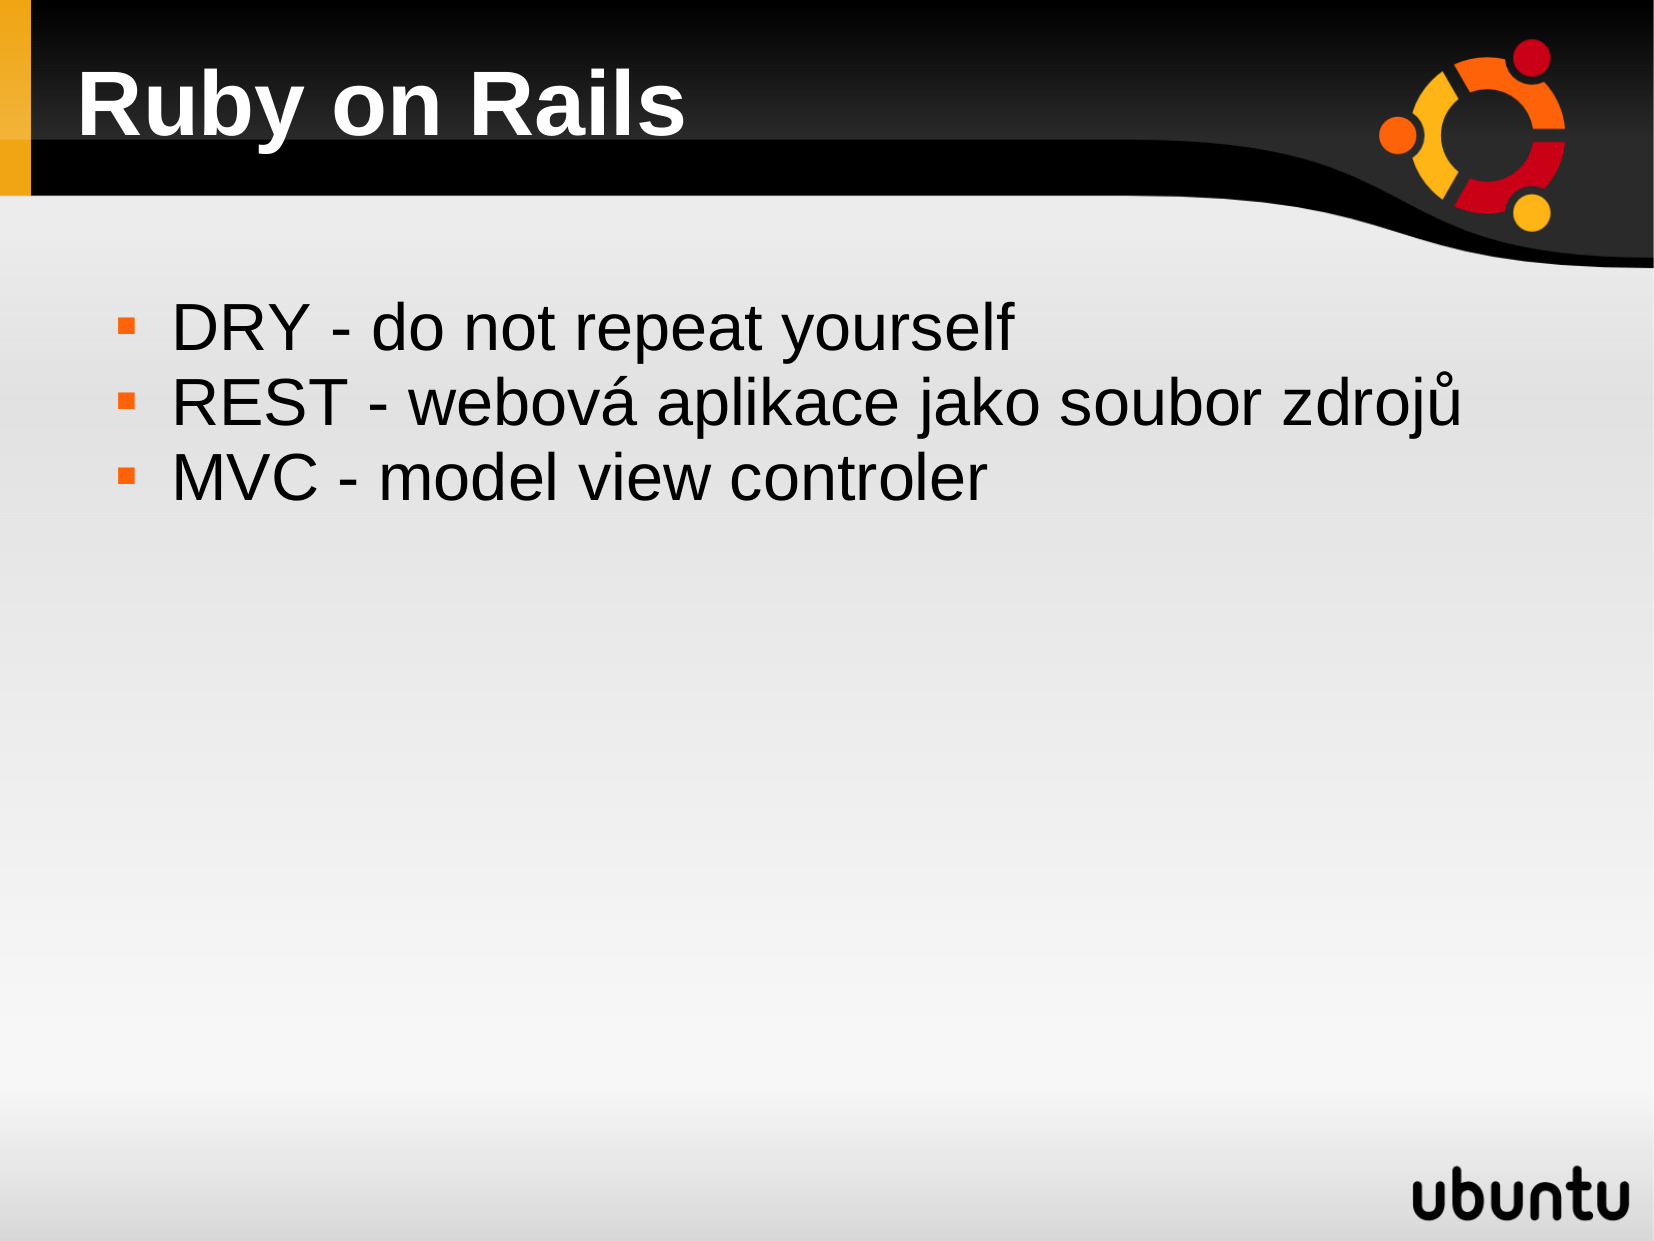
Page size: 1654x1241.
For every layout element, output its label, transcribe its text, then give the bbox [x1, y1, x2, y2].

picture [0, 0, 1654, 1241]
title Ruby on Rails [76, 0, 1565, 208]
list DRY - do not repeat yourself REST - webová aplikace jako soubor zdrojů MVC - model view controler [82, 290, 1571, 1109]
